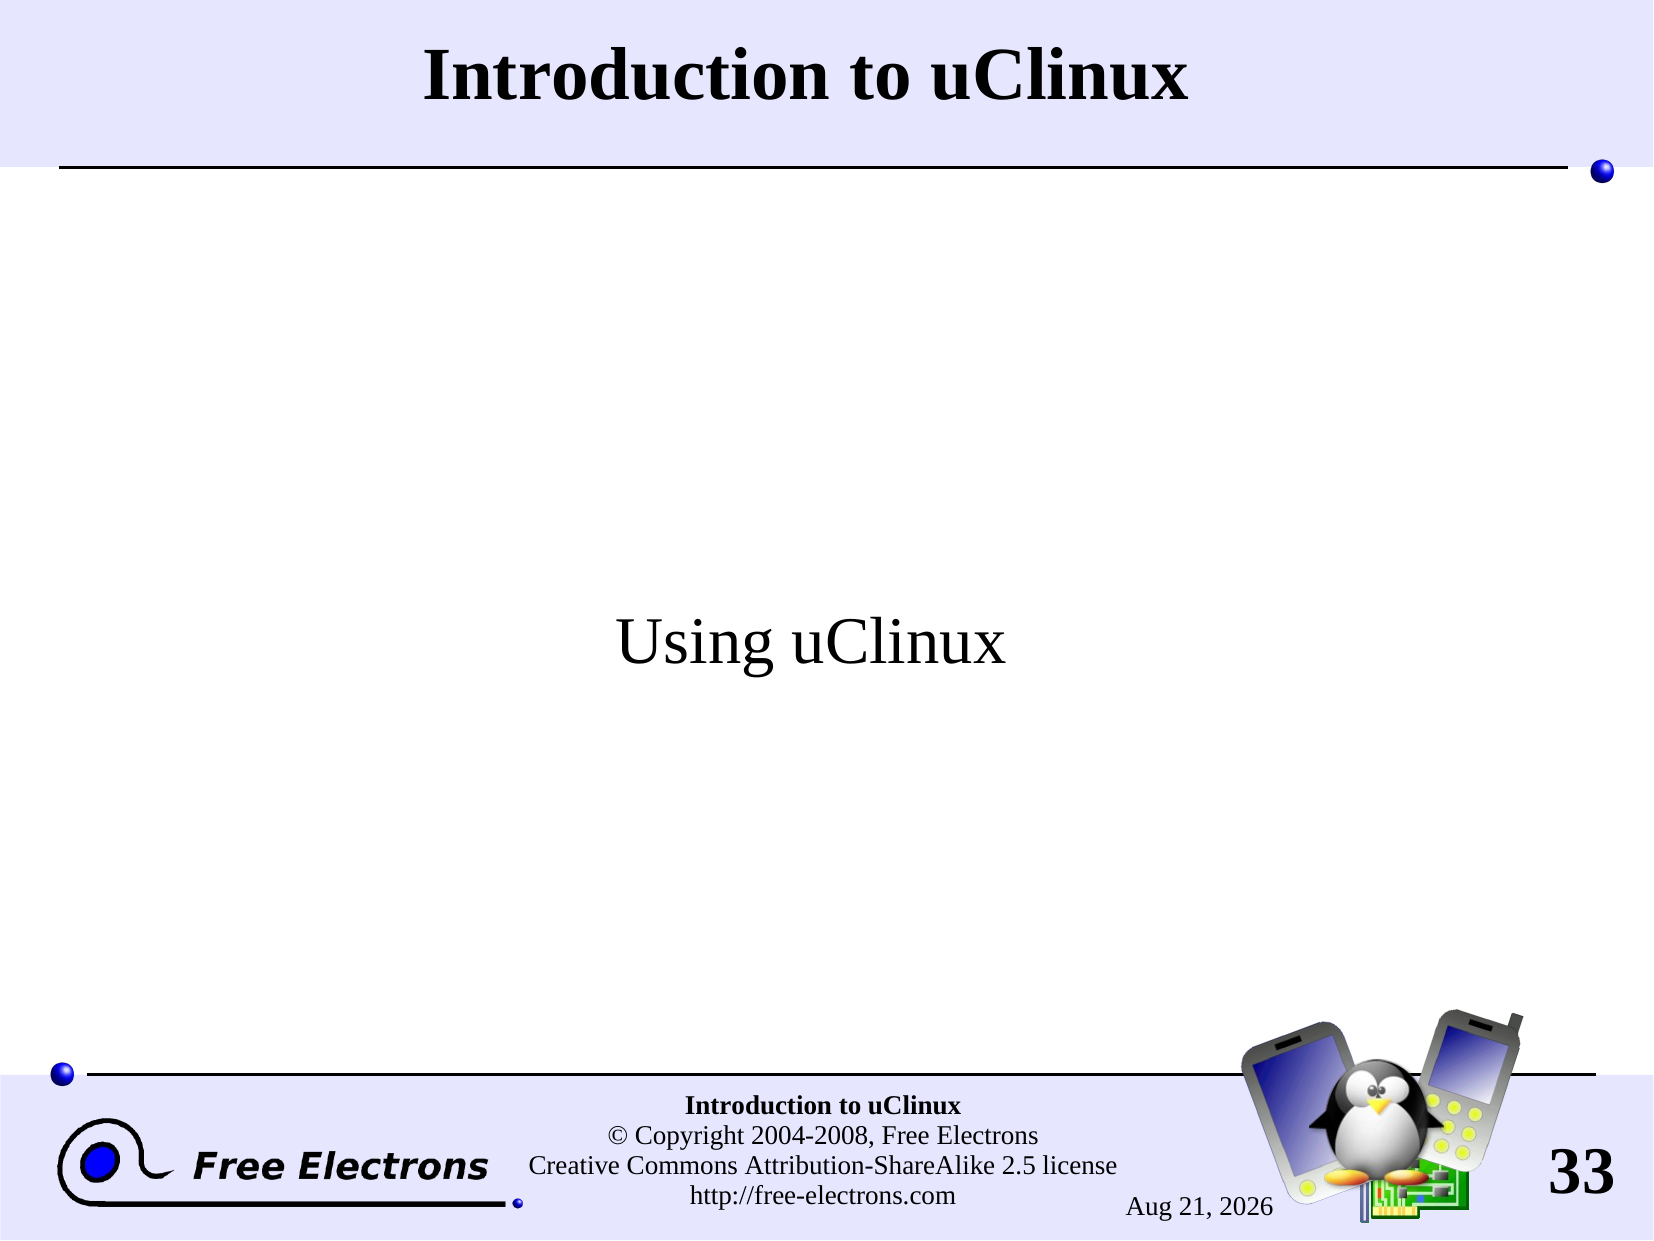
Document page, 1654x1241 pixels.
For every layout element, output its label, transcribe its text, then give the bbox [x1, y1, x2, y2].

subtitle Using uClinux [105, 216, 1518, 1066]
picture [50, 1107, 527, 1216]
picture [1231, 1007, 1538, 1241]
title Introduction to uClinux [60, 18, 1551, 132]
